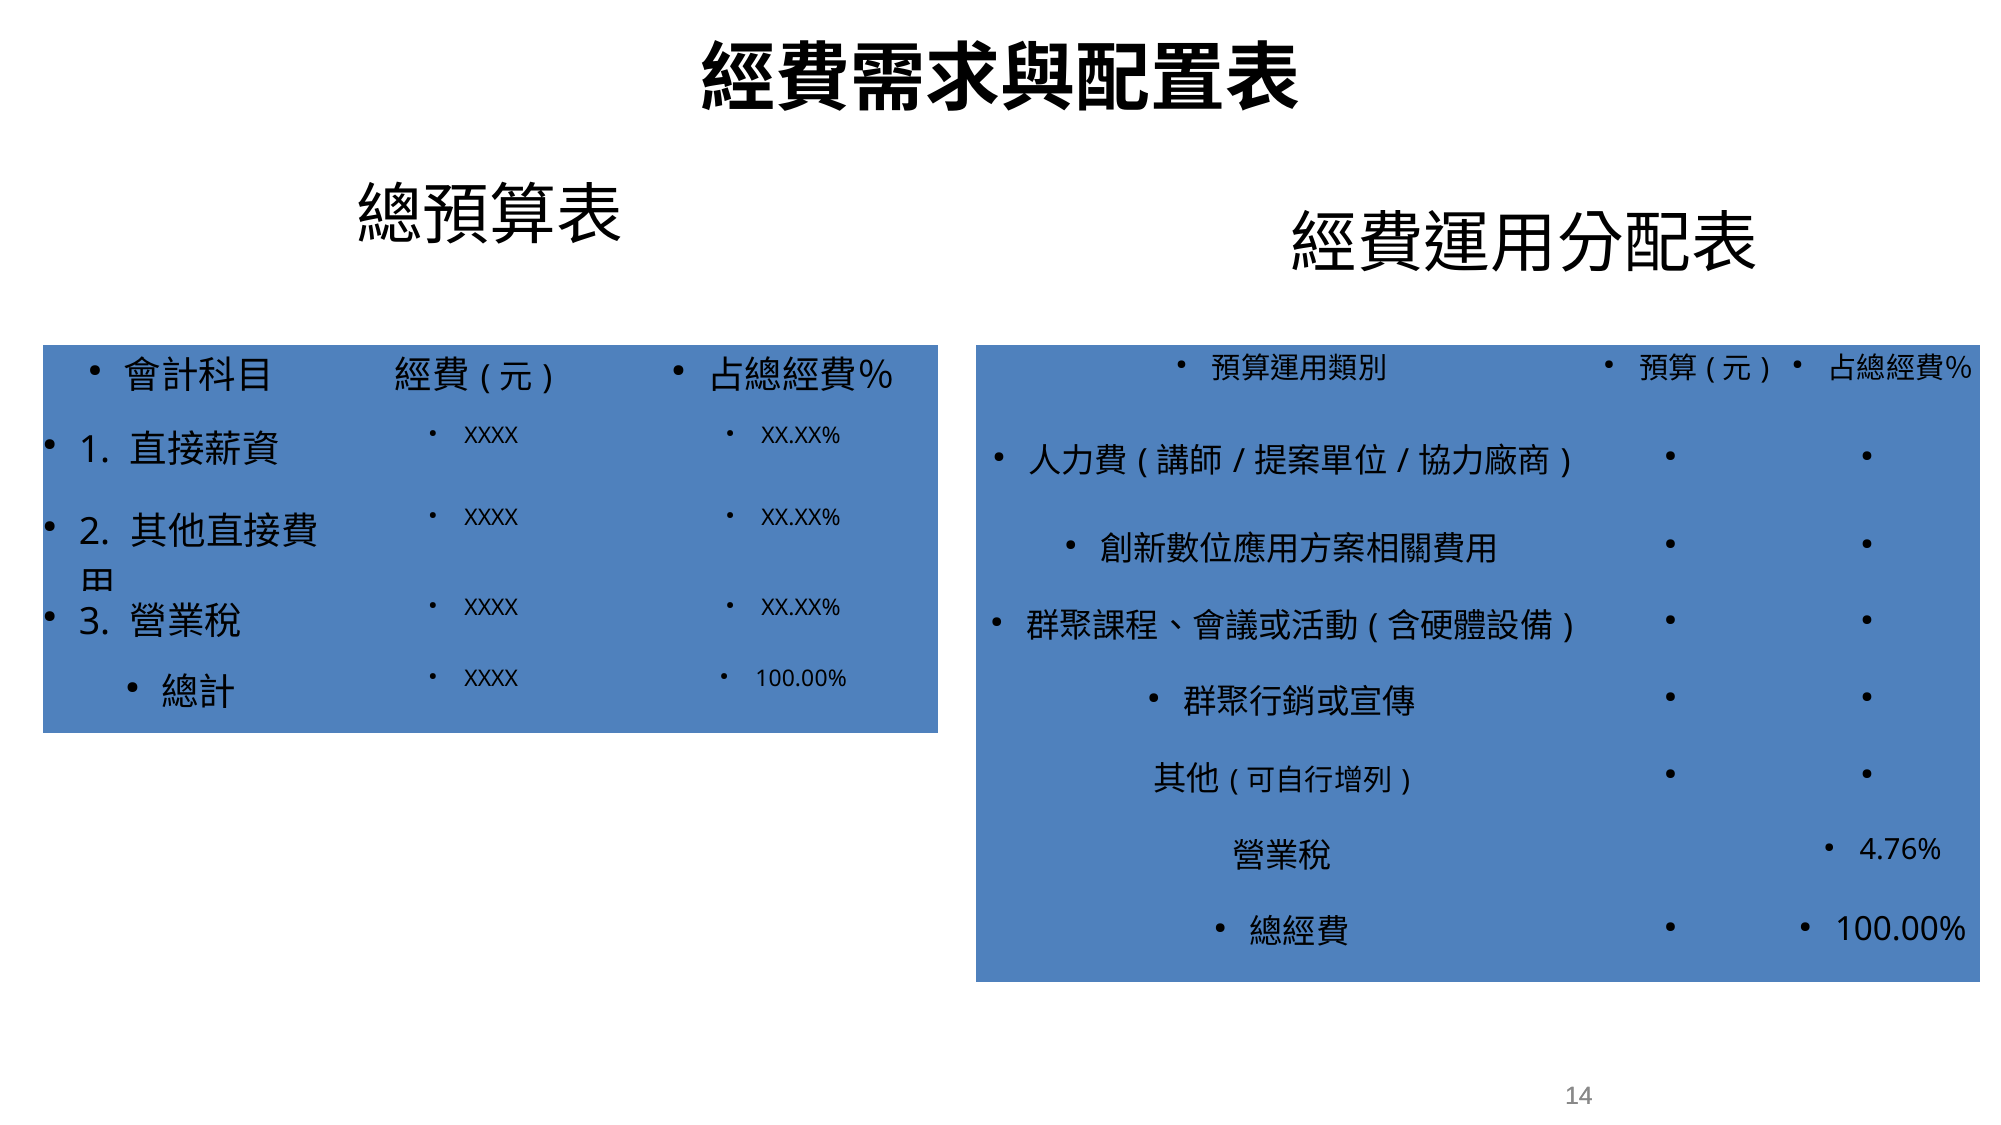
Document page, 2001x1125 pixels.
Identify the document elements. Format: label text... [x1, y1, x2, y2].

table_cell 其他(可自行增列) [976, 752, 1587, 828]
table_cell 營業稅 [976, 828, 1587, 905]
table_cell 群聚課程、會議或活動(含硬體設備) [976, 599, 1587, 675]
table_cell 總計 [43, 662, 319, 733]
table_cell [1587, 752, 1786, 828]
table_cell 創新數位應用方案相關費用 [976, 522, 1587, 599]
table_cell [1587, 905, 1786, 982]
text_box 經費運用分配表 [1249, 192, 1799, 287]
table_cell 100.00% [1786, 905, 1980, 982]
table_cell XXXX [319, 591, 628, 662]
text_box 總預算表 [506, 215, 540, 219]
table_cell [1587, 828, 1786, 905]
table_cell 2. 其他直接費用 [43, 501, 319, 591]
table_cell [1786, 752, 1980, 828]
table_cell XX.XX% [628, 591, 938, 662]
text_box 總預算表 [459, 220, 479, 227]
table_header 占總經費％ [628, 345, 938, 419]
table_cell XXXX [319, 419, 628, 501]
text_box 14 [1550, 1065, 2000, 1125]
table_cell [1786, 522, 1980, 599]
table_cell [1587, 522, 1786, 599]
table_cell [1587, 434, 1786, 522]
table_cell 100.00% [628, 662, 938, 733]
table_cell [1587, 599, 1786, 675]
table_header 預算運用類別 [976, 345, 1587, 434]
table_cell 人力費(講師/提案單位/協力廠商) [976, 434, 1587, 522]
table_cell XX.XX% [628, 501, 938, 591]
table_cell [1786, 675, 1980, 752]
table_cell 1. 直接薪資 [43, 419, 319, 501]
table_cell XXXX [319, 501, 628, 591]
text_box 經費需求與配置表 [226, 22, 1775, 128]
table_cell XX.XX% [628, 419, 938, 501]
table_cell 群聚行銷或宣傳 [976, 675, 1587, 752]
table_cell 3. 營業稅 [43, 591, 319, 662]
table_cell XXXX [319, 662, 628, 733]
table_header 占總經費％ [1786, 345, 1980, 434]
table_header 預算(元) [1587, 345, 1786, 434]
table_header 會計科目 [43, 345, 319, 419]
table_cell [1786, 599, 1980, 675]
table_cell 總經費 [976, 905, 1587, 982]
text_box 總預算表 [341, 213, 638, 260]
table_cell 4.76% [1786, 828, 1980, 905]
table_cell [1587, 675, 1786, 752]
text_box 總預算表 [515, 222, 532, 228]
table_cell [1786, 434, 1980, 522]
table_header 經費(元) [319, 345, 628, 419]
